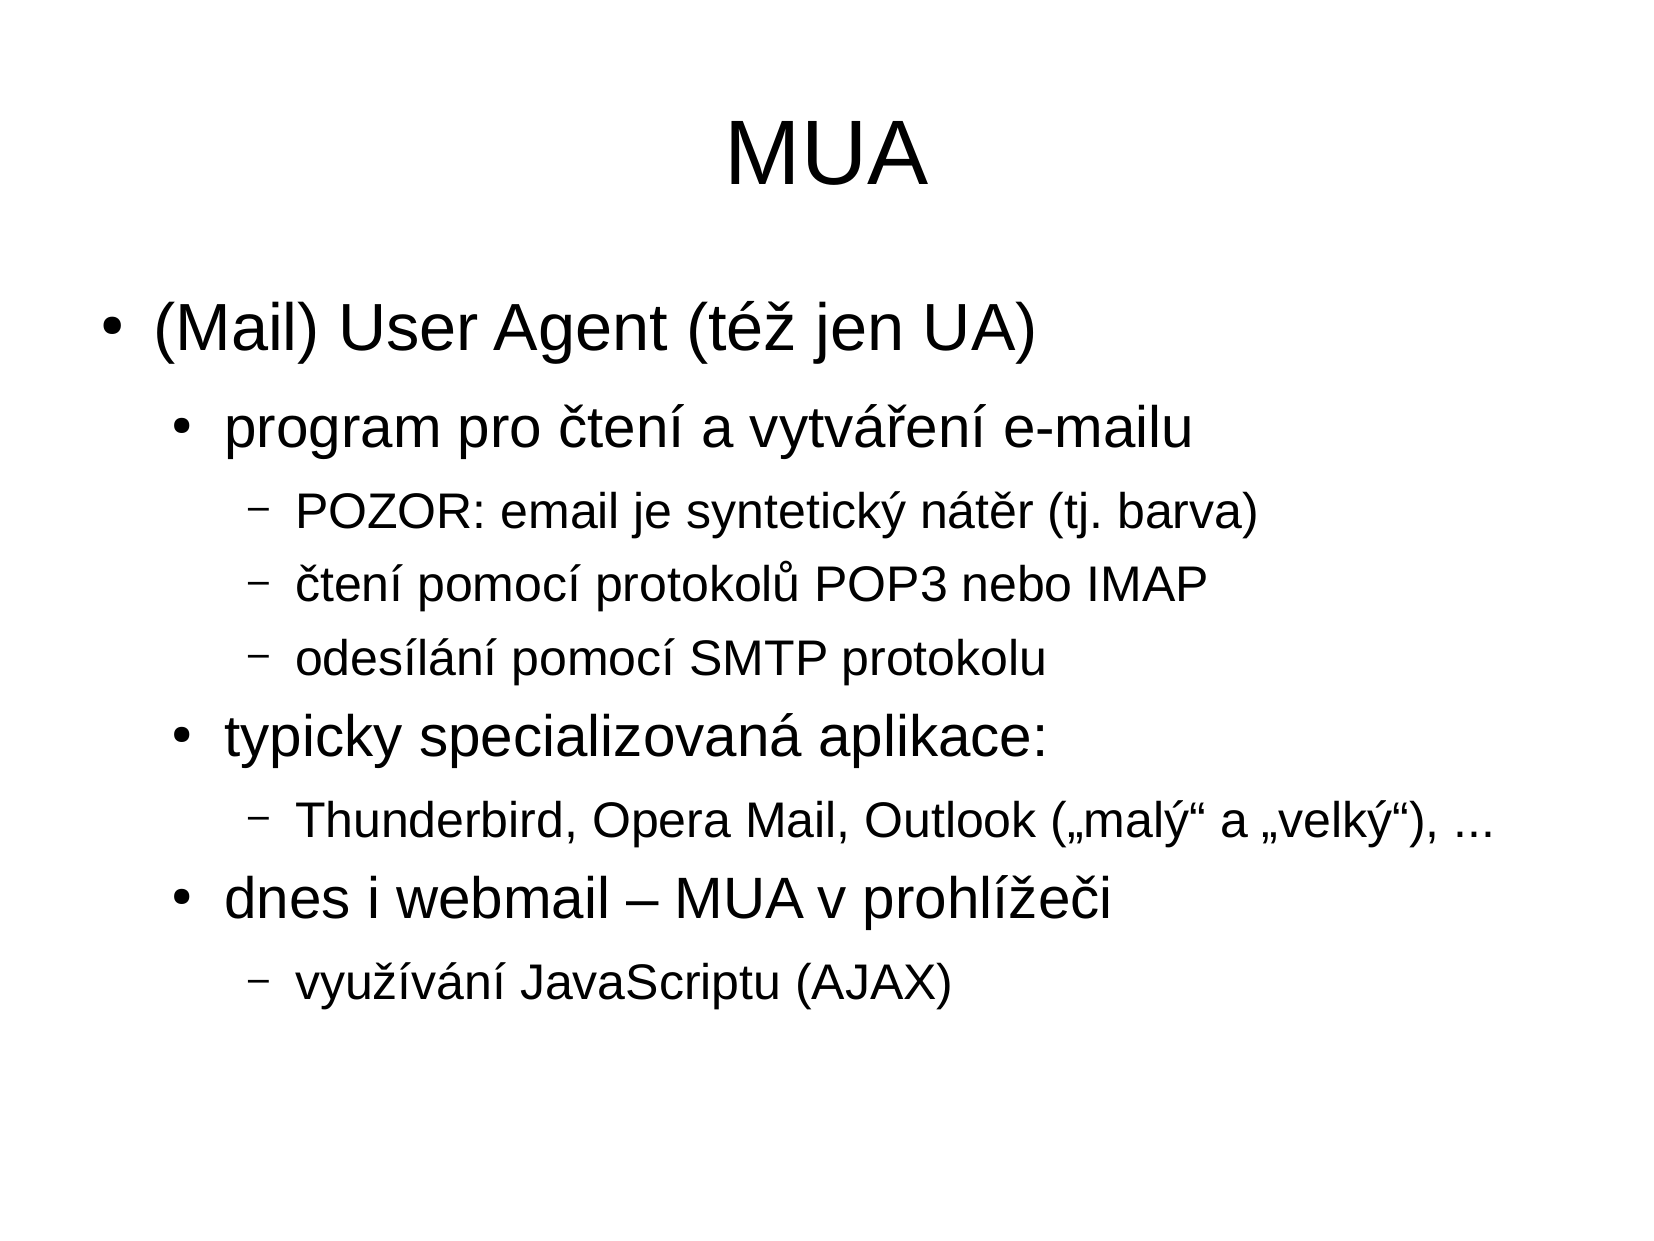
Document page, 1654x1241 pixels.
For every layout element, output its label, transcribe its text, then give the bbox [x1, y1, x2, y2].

list (Mail) User Agent (též jen UA) program pro čtení a vytváření e-mailu POZOR: email je syntetický nátěr (tj. barva) čtení pomocí protokolů POP3 nebo IMAP odesílání pomocí SMTP protokolu typicky specializovaná aplikace: Thunderbird, Opera Mail, Outlook („malý“ a „velký“), ... dnes i webmail – MUA v prohlížeči využívání JavaScriptu (AJAX) [82, 290, 1571, 1109]
title MUA [82, 49, 1571, 257]
